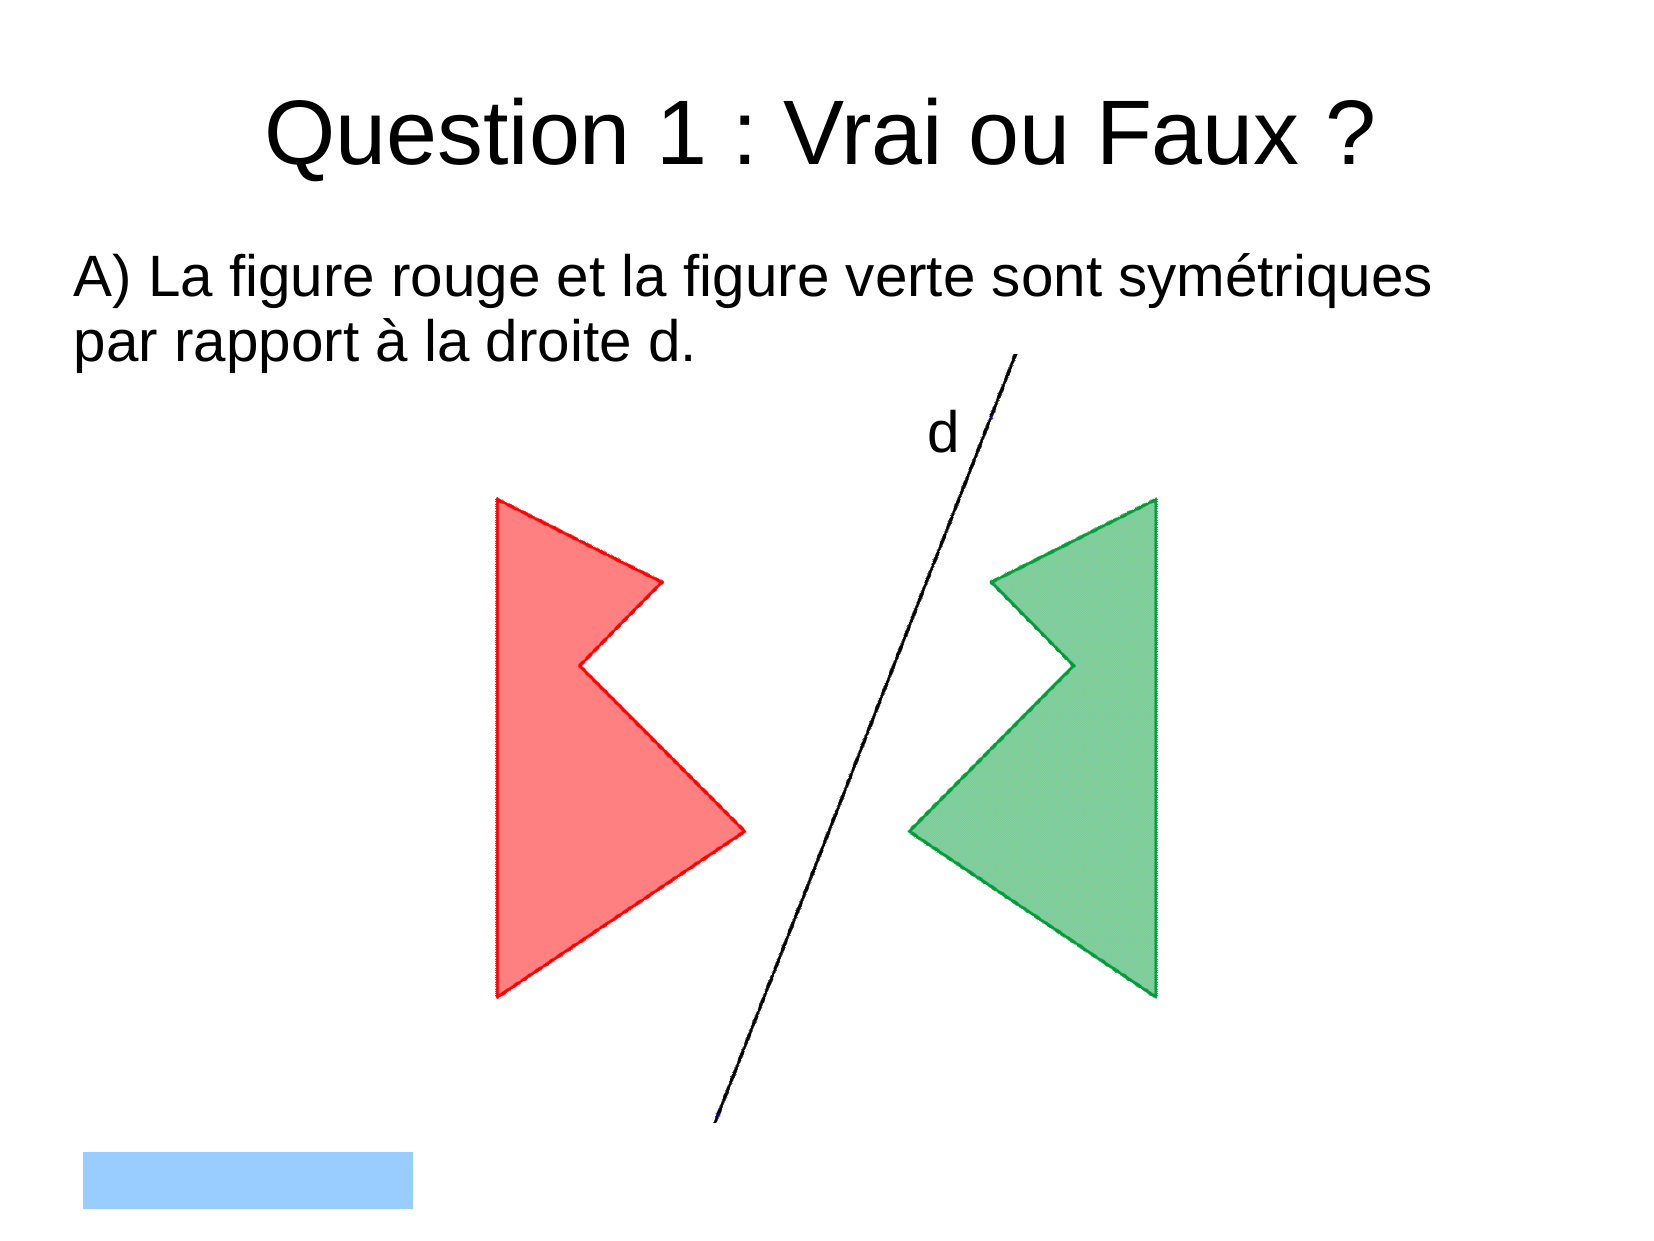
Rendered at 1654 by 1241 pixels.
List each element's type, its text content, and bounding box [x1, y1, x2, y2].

table_header [83, 1152, 413, 1209]
title Question 1 : Vrai ou Faux ? [76, 29, 1565, 237]
text_box A) La figure rouge et la figure verte sont symétriques par rapport à la droite d. [59, 236, 1506, 396]
text_box d [912, 392, 975, 473]
picture [340, 396, 1329, 1123]
